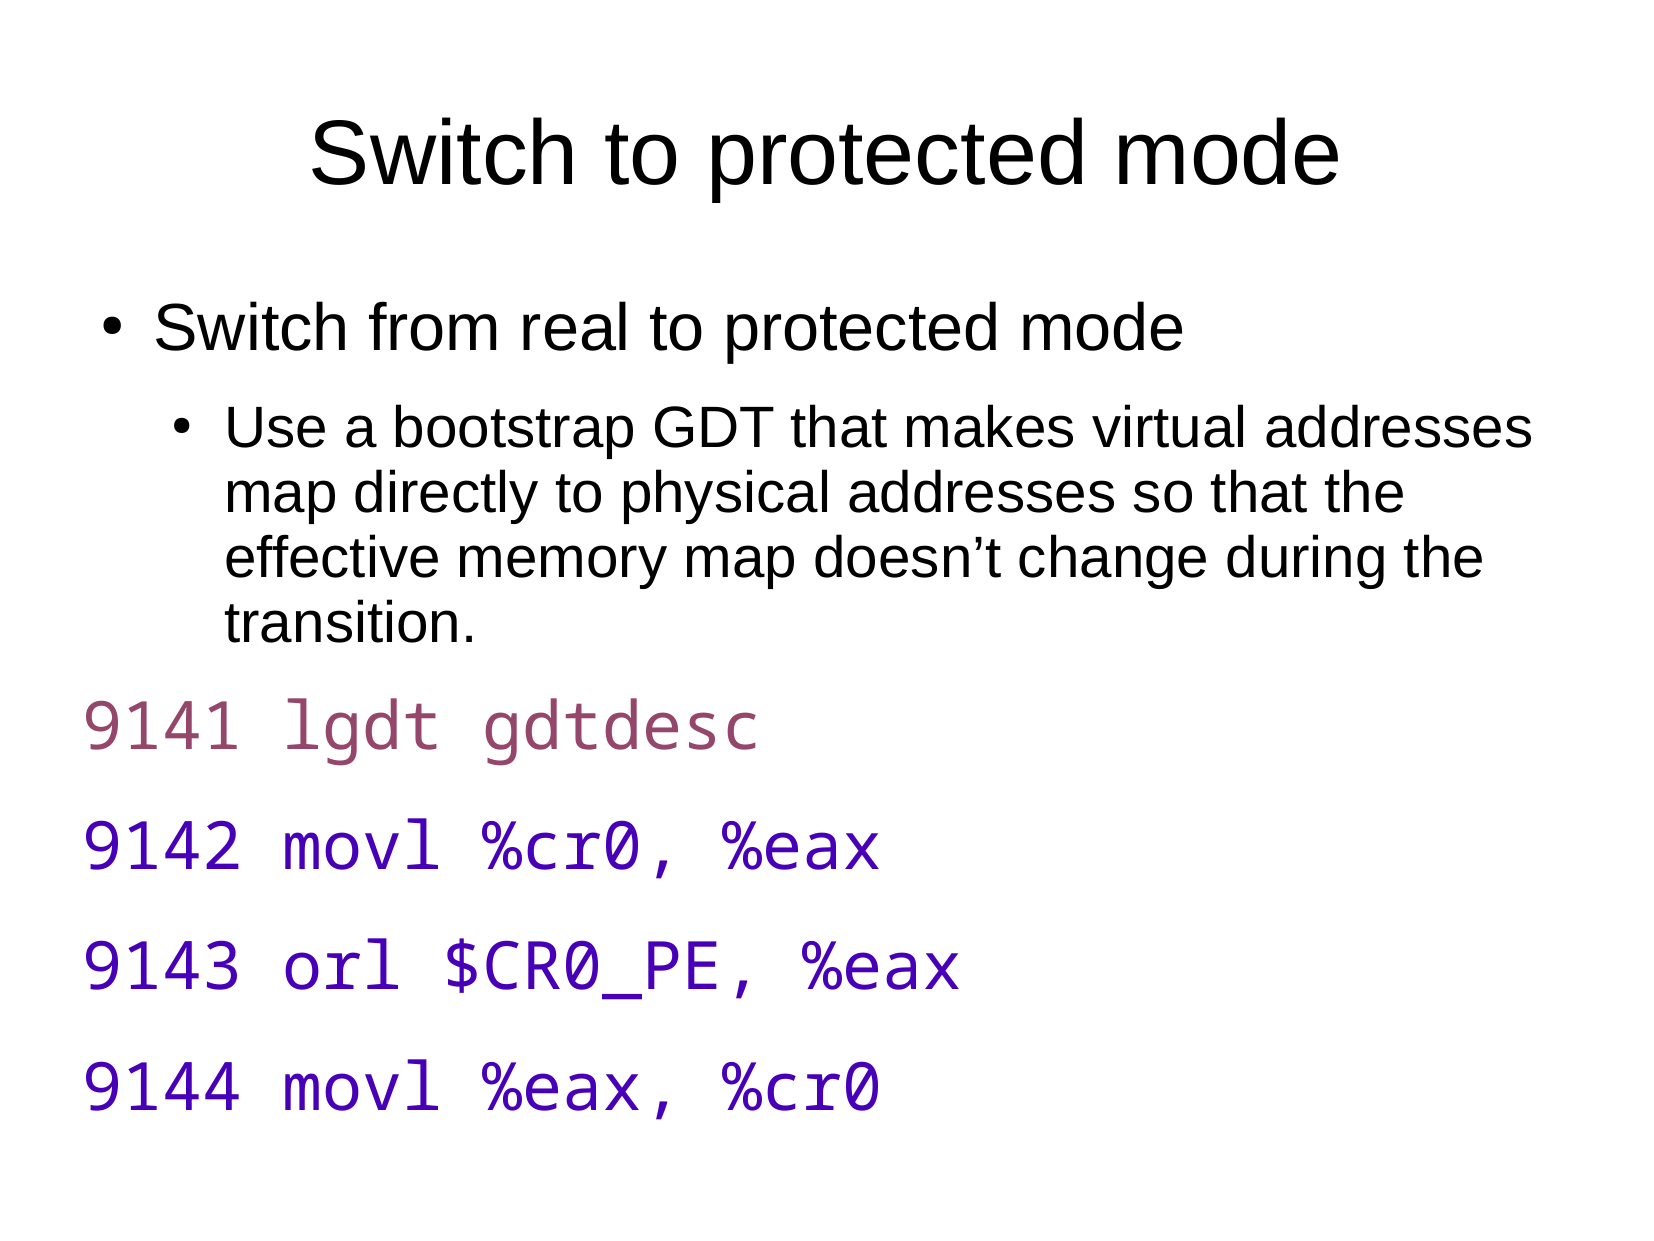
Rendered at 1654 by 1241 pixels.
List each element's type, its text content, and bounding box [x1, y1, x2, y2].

title Switch to protected mode [82, 49, 1571, 257]
list Switch from real to protected mode Use a bootstrap GDT that makes virtual addresses map directly to physical addresses so that the effective memory map doesn’t change during the transition. 9141 lgdt gdtdesc 9142 movl %cr0, %eax 9143 orl $CR0_PE, %eax 9144 movl %eax, %cr0 [82, 290, 1571, 1163]
